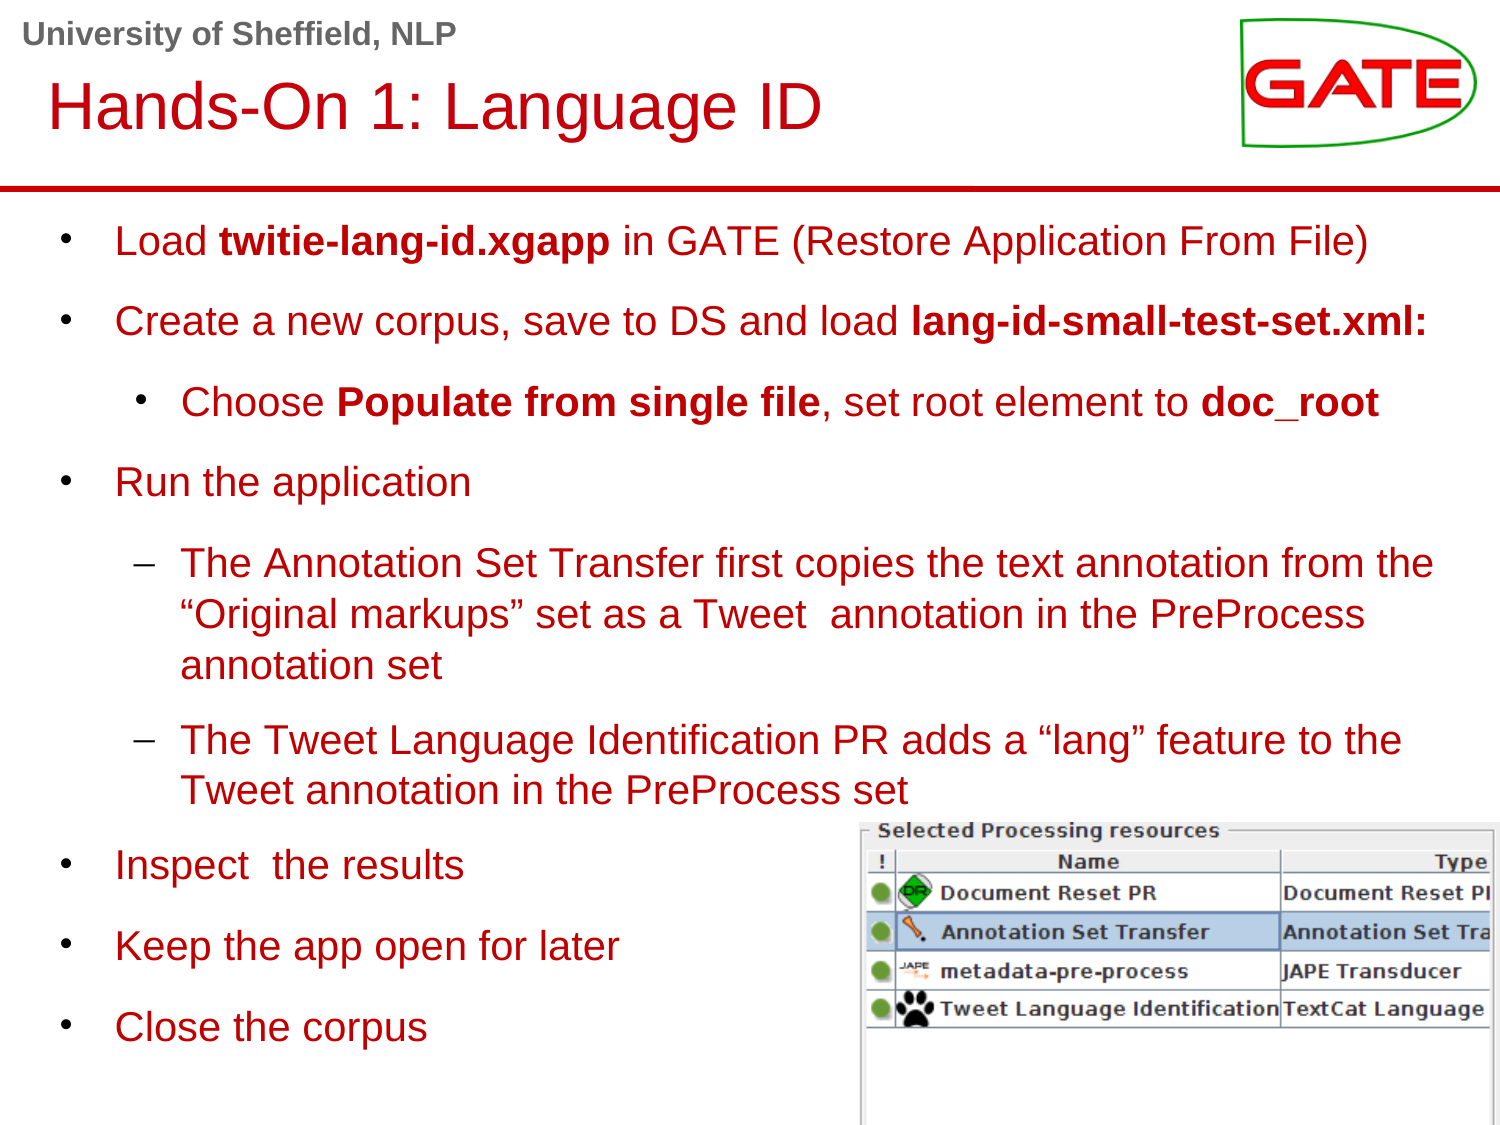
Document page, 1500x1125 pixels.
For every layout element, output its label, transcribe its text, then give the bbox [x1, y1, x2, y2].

picture [859, 822, 1500, 1125]
picture [1240, 18, 1477, 148]
text_box Load twitie-lang-id.xgapp in GATE (Restore Application From File) Create a new corpus, save to DS and load lang-id-small-test-set.xml: Choose Populate from single file, set root element to doc_root Run the application The Annotation Set Transfer first copies the text annotation from the “Original markups” set as a Tweet annotation in the PreProcess annotation set The Tweet Language Identification PR adds a “lang” feature to the Tweet annotation in the PreProcess set Inspect the results Keep the app open for later Close the corpus [59, 212, 1500, 1063]
text_box Hands-On 1: Language ID [47, 47, 1267, 168]
